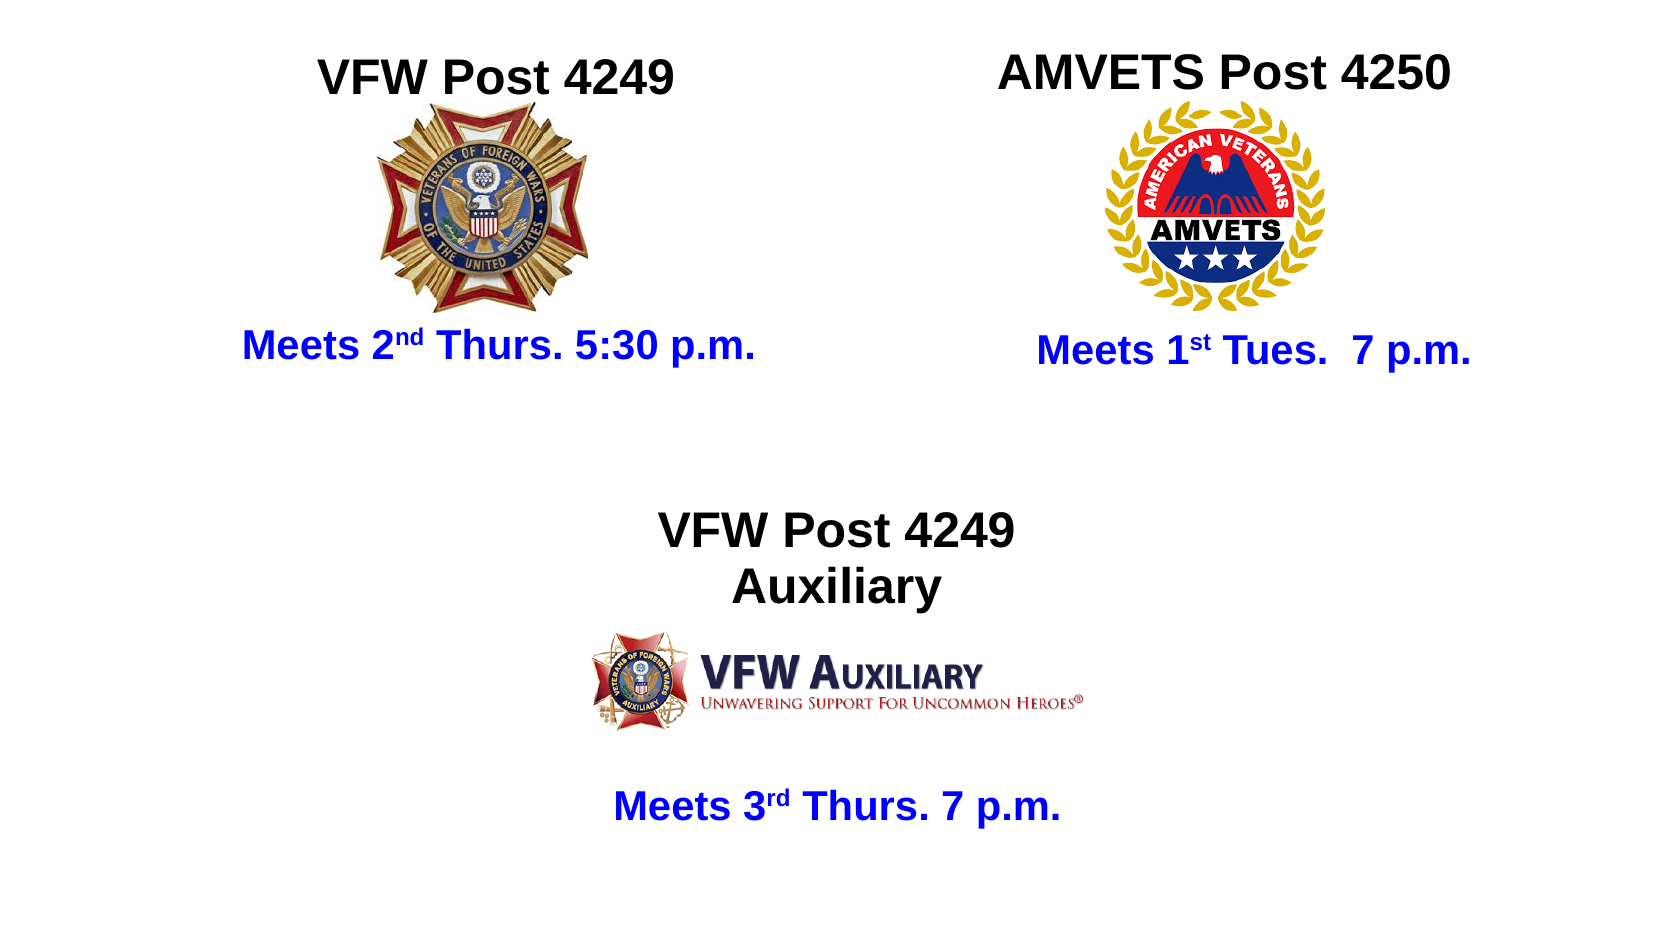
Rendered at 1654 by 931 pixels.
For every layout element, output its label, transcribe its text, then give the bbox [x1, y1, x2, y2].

picture [377, 113, 588, 313]
text_box VFW Post 4249 Auxiliary [593, 495, 1081, 622]
text_box AMVETS Post 4250 [963, 37, 1486, 123]
picture [1105, 123, 1325, 311]
text_box VFW Post 4249 [245, 41, 747, 113]
text_box Meets 2nd Thurs. 5:30 p.m. [225, 314, 773, 425]
picture [581, 628, 1097, 736]
text_box Meets 3rd Thurs. 7 p.m. [592, 775, 1083, 886]
text_box Meets 1st Tues. 7 p.m. [973, 319, 1535, 383]
